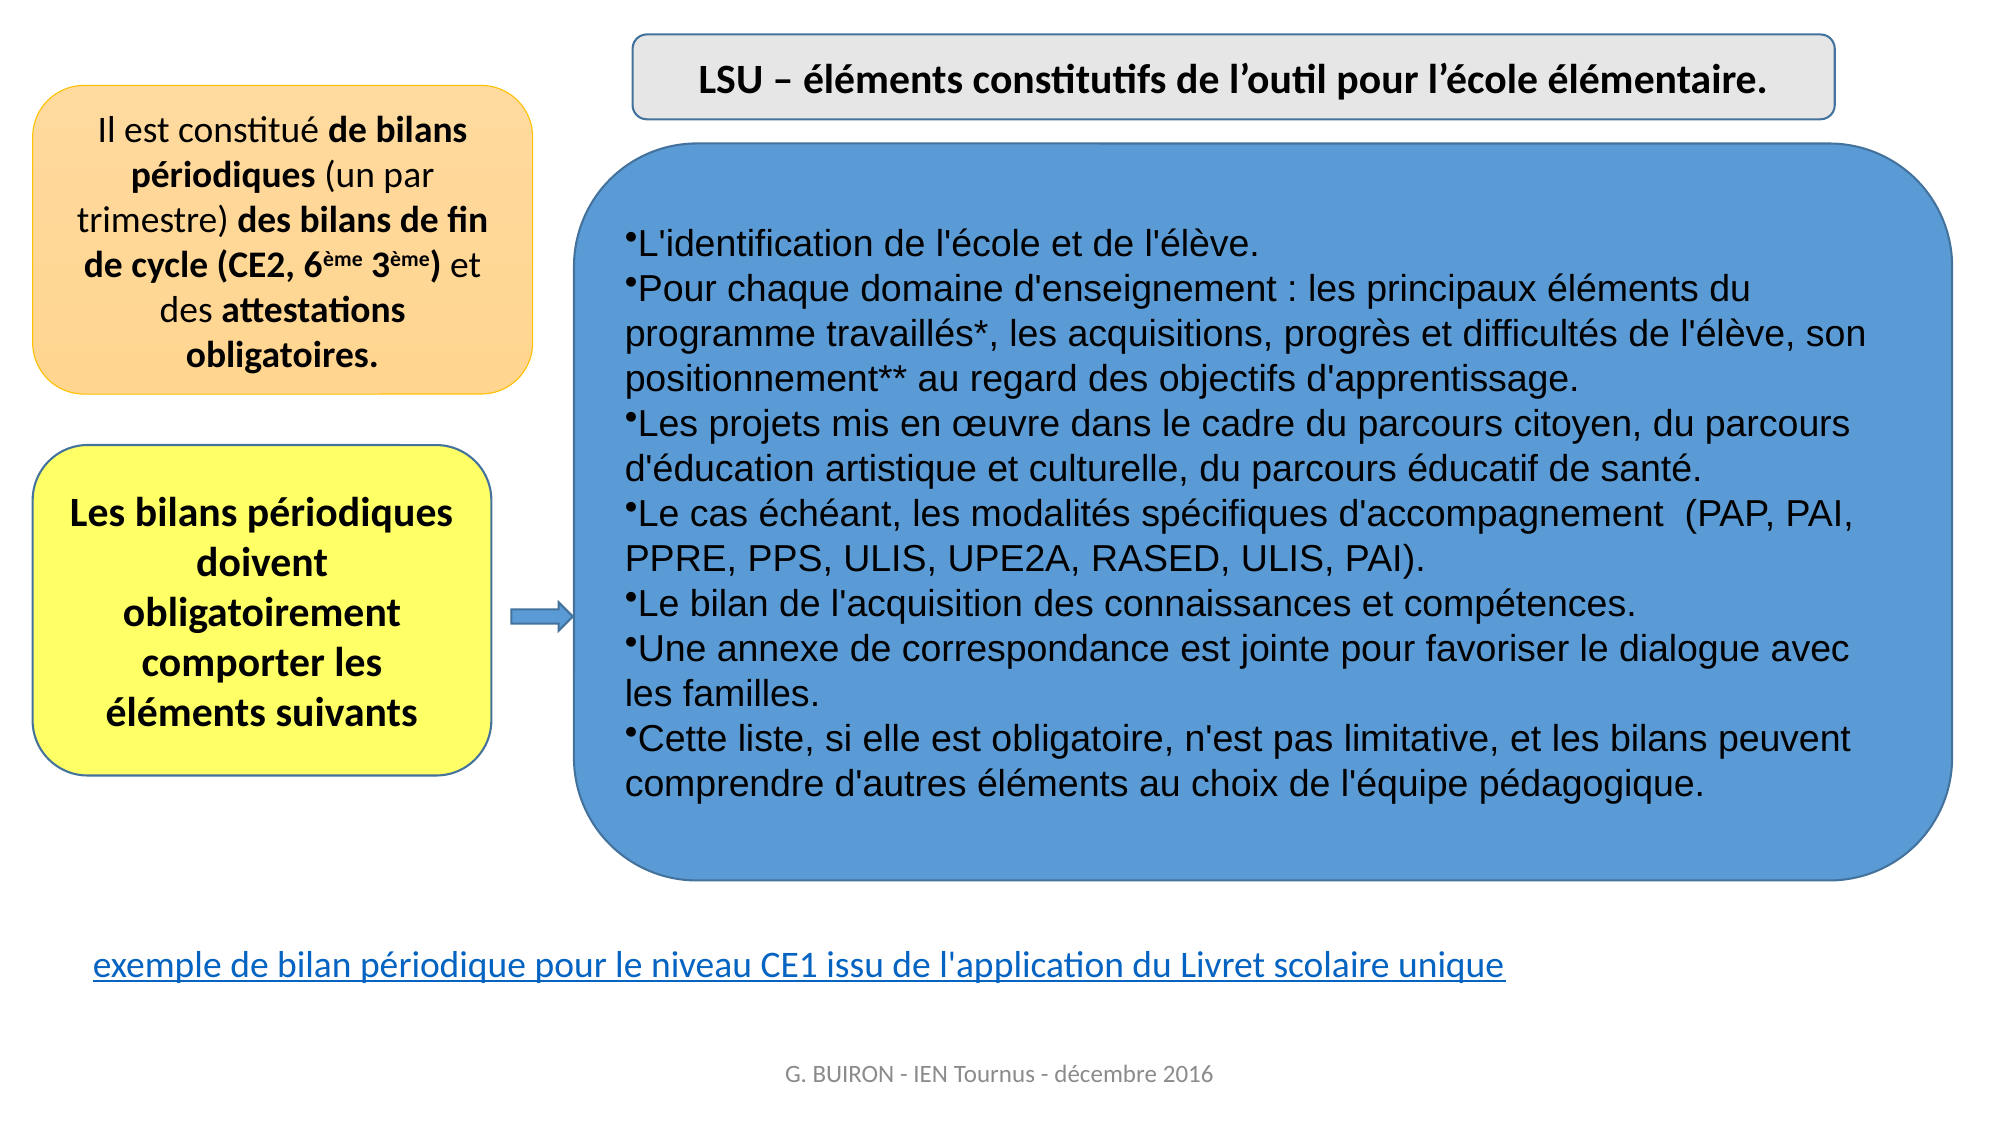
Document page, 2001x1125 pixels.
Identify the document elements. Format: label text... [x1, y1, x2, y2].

text_box Les bilans périodiques doivent obligatoirement comporter les éléments suivants [32, 444, 492, 776]
text_box LSU – éléments constitutifs de l’outil pour l’école élémentaire. [632, 34, 1835, 120]
footer G. BUIRON - IEN Tournus - décembre 2016 [662, 1042, 1338, 1103]
text_box exemple de bilan périodique pour le niveau CE1 issu de l'application du Livret scolaire unique [78, 887, 1581, 1038]
text_box [511, 602, 573, 631]
text_box Il est constitué de bilans périodiques (un par trimestre) des bilans de fin de cycle (CE2, 6ème 3ème) et des attestations obligatoires. [32, 85, 533, 395]
text_box L'identification de l'école et de l'élève. Pour chaque domaine d'enseignement : les principaux éléments du programme travaillés*, les acquisitions, progrès et difficultés de l'élève, son positionnement** au regard des objectifs d'apprentissage. Les projets mis en œuvre dans le cadre du parcours citoyen, du parcours d'éducation artistique et culturelle, du parcours éducatif de santé. Le cas échéant, les modalités spécifiques d'accompagnement (PAP, PAI, PPRE, PPS, ULIS, UPE2A, RASED, ULIS, PAI). Le bilan de l'acquisition des connaissances et compétences. Une annexe de correspondance est jointe pour favoriser le dialogue avec les familles. Cette liste, si elle est obligatoire, n'est pas limitative, et les bilans peuvent comprendre d'autres éléments au choix de l'équipe pédagogique. [573, 143, 1953, 881]
